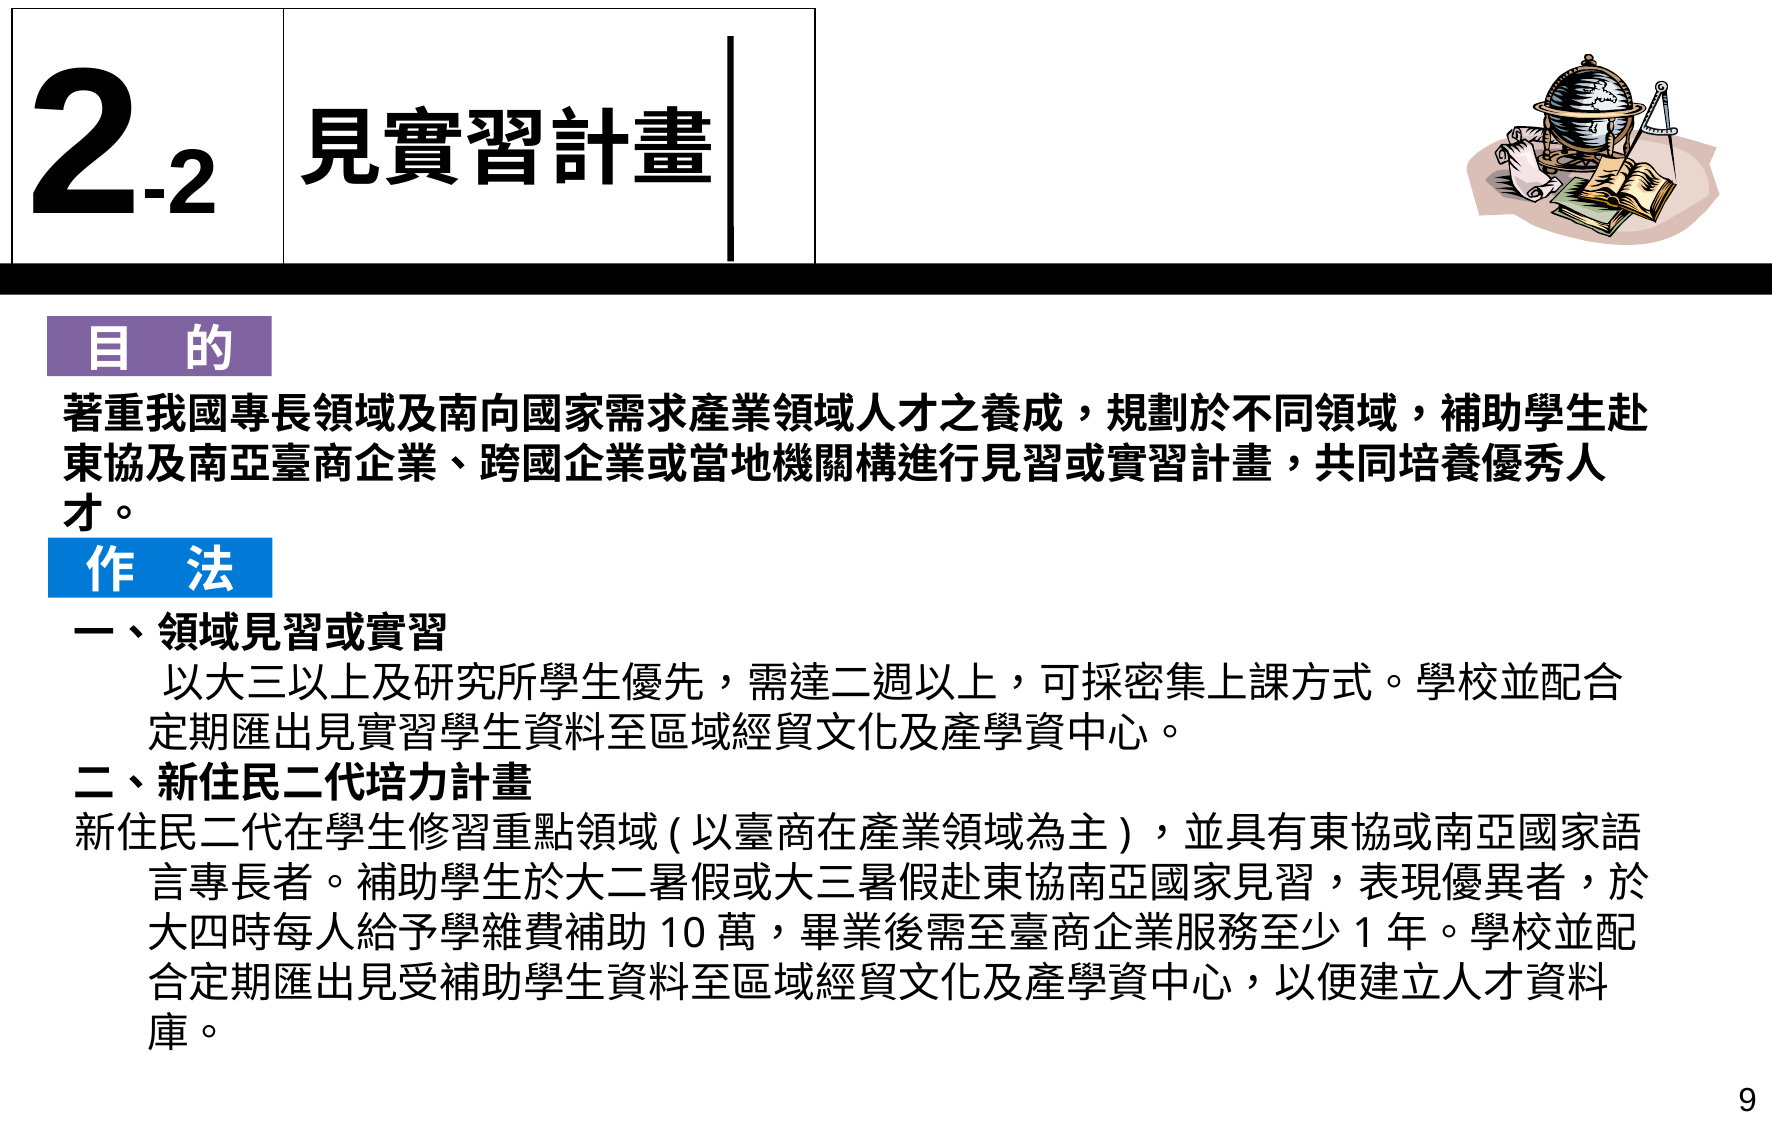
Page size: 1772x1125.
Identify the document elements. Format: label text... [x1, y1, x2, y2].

text_box 一、領域見習或實習 以大三以上及研究所學生優先，需達二週以上，可採密集上課方式。學校並配合定期匯出見實習學生資料至區域經貿文化及產學資中心。 二、新住民二代培力計畫 新住民二代在學生修習重點領域(以臺商在產業領域為主)，並具有東協或南亞國家語言專長者。補助學生於大二暑假或大三暑假赴東協南亞國家見習，表現優異者，於大四時每人給予學雜費補助10萬，畢業後需至臺商企業服務至少1年。學校並配合定期匯出見受補助學生資料至區域經貿文化及產學資中心，以便建立人才資料庫。 [58, 597, 1666, 1063]
text_box 作 法 [48, 545, 273, 598]
text_box 目 的 [47, 316, 272, 377]
table_header 見實習計畫 [284, 9, 814, 273]
picture [1463, 50, 1723, 249]
text_box 著重我國專長領域及南向國家需求產業領域人才之養成，規劃於不同領域，補助學生赴東協及南亞臺商企業、跨國企業或當地機關構進行見習或實習計畫，共同培養優秀人才。 [47, 379, 1678, 545]
table_header 2-2 [13, 9, 283, 273]
slide_number <編號> [1358, 1070, 1772, 1125]
